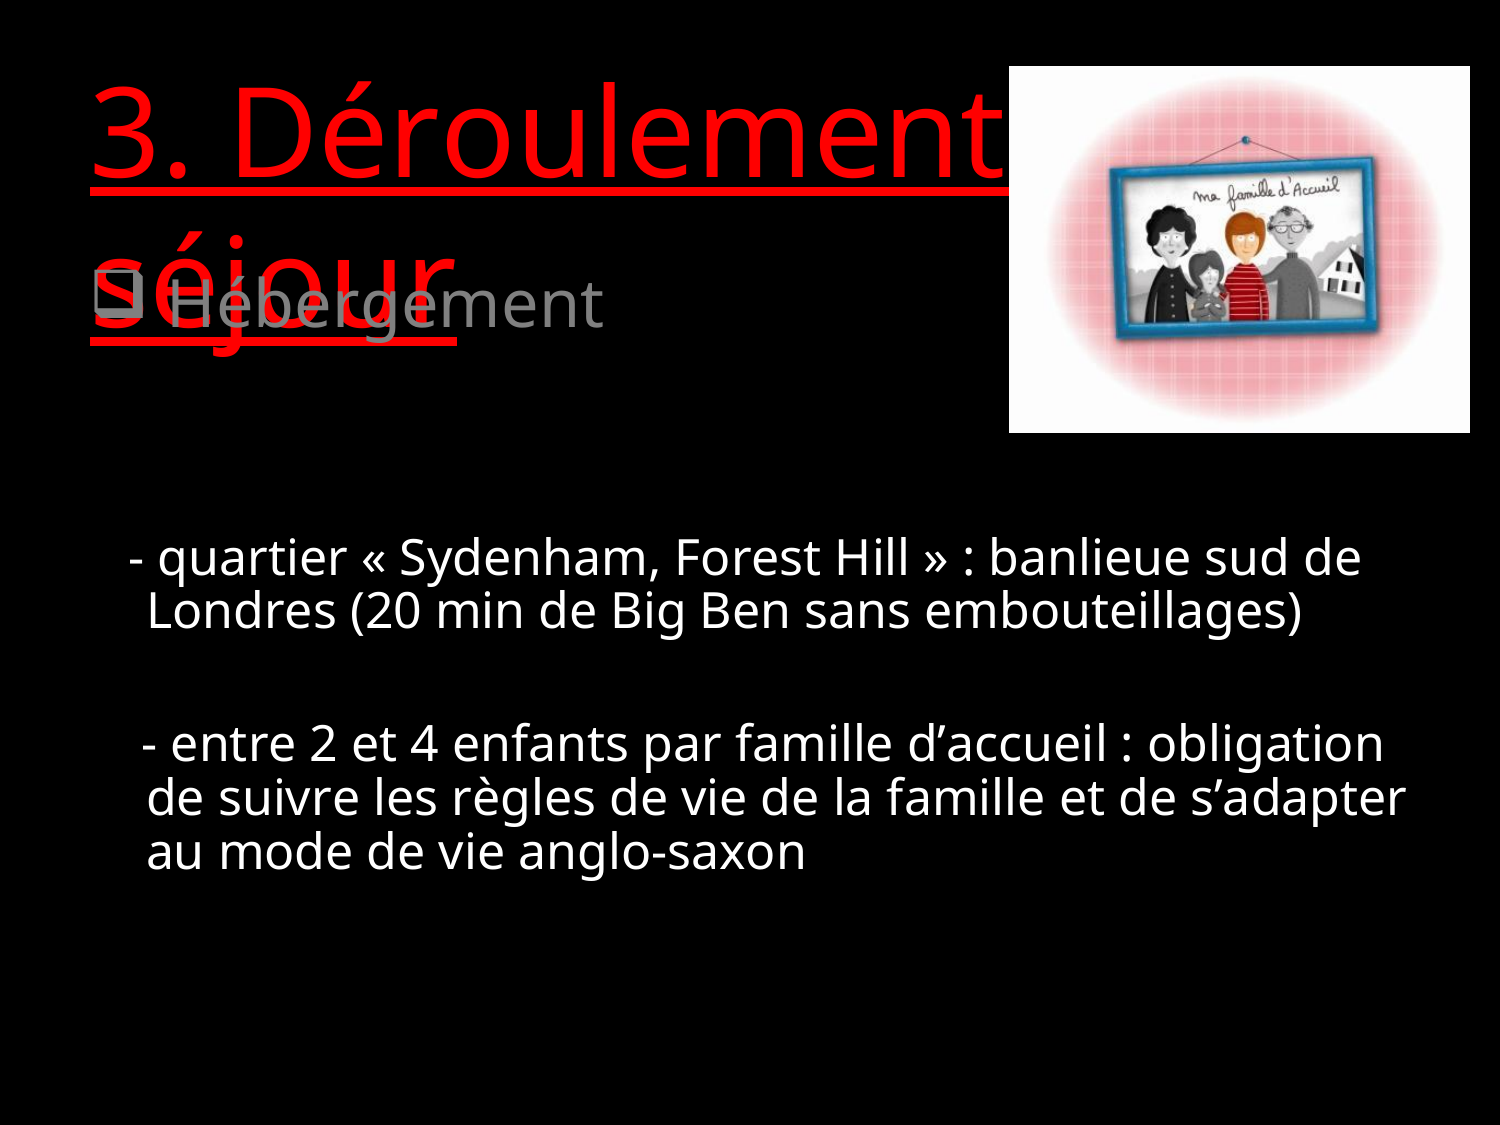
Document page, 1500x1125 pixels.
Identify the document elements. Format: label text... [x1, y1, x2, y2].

picture [1009, 66, 1470, 433]
title 3. Déroulement du séjour [75, 45, 1426, 233]
list Hébergement - quartier « Sydenham, Forest Hill » : banlieue sud de Londres (20 min de Big Ben sans embouteillages) - entre 2 et 4 enfants par famille d’accueil : obligation de suivre les règles de vie de la famille et de s’adapter au mode de vie anglo-saxon [75, 262, 1426, 1005]
